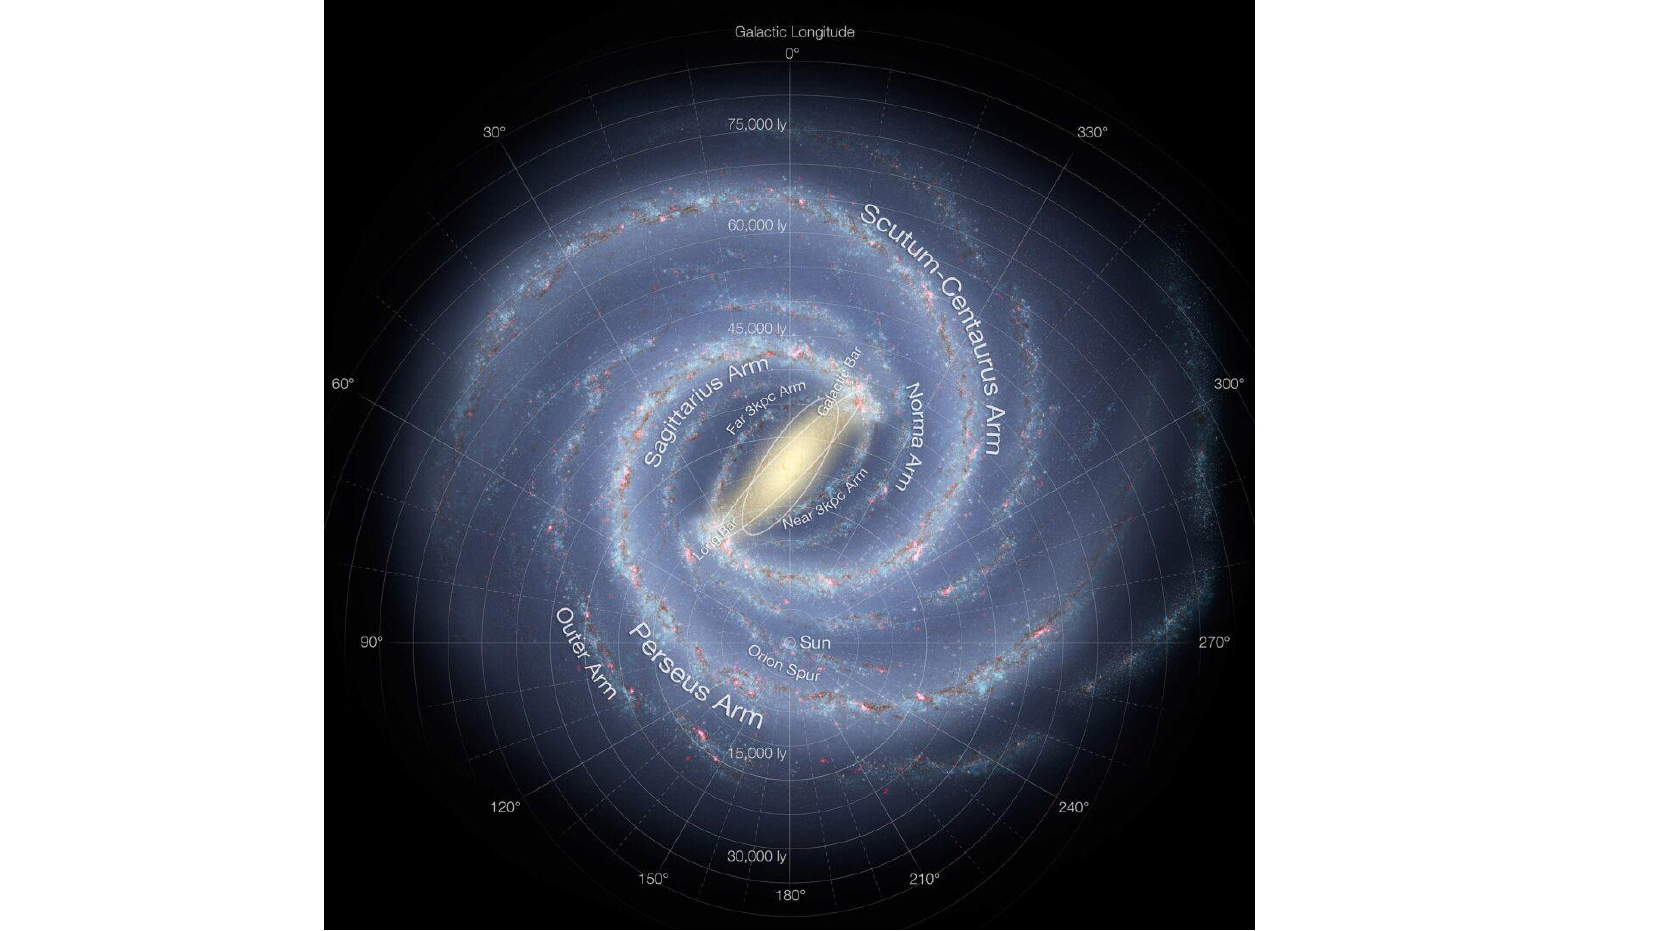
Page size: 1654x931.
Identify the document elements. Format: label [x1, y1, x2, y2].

picture [324, 0, 1255, 931]
